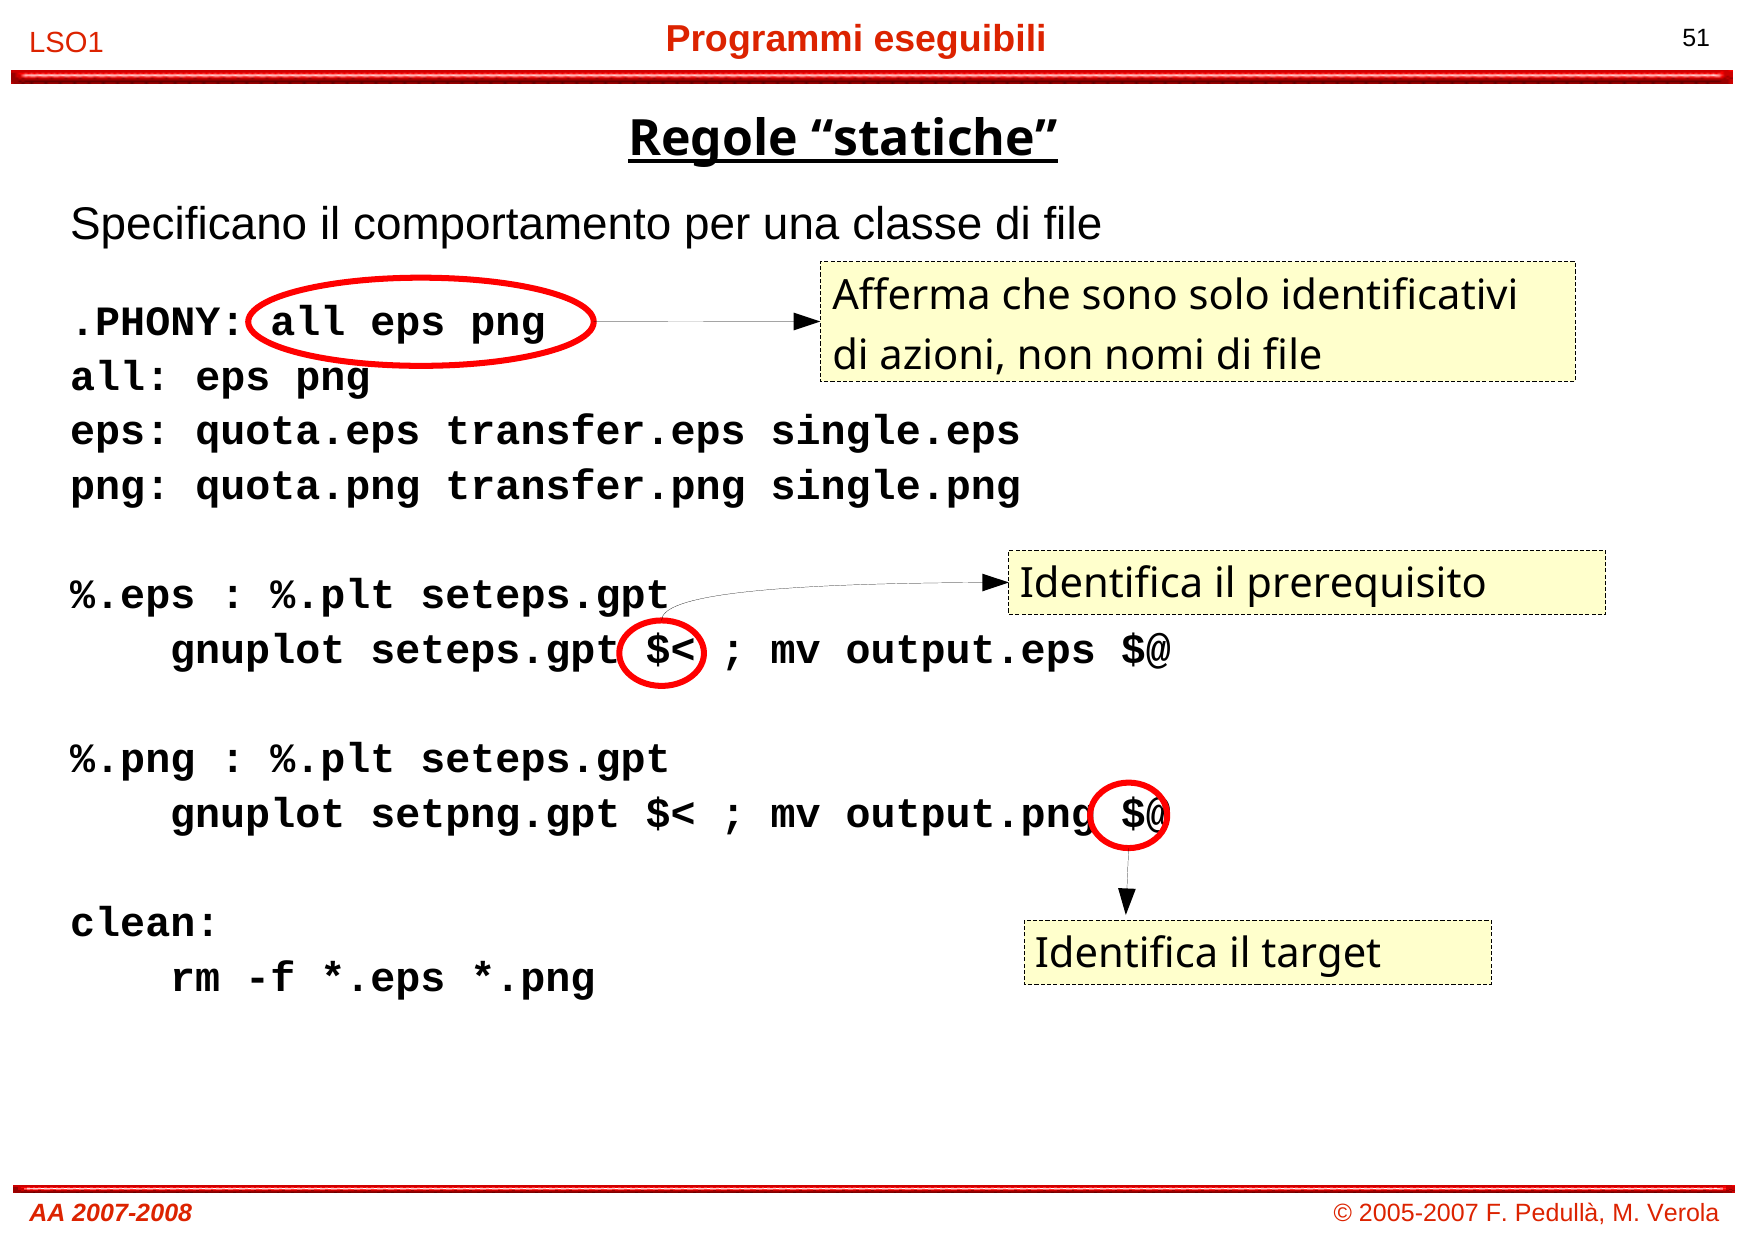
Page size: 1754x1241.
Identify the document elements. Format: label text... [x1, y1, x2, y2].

text_box Identifica il prerequisito [1008, 550, 1606, 615]
picture [13, 1185, 1735, 1193]
title Regole “statiche” [628, 90, 1113, 186]
text_box Identifica il target [1024, 920, 1492, 985]
list Specificano il comportamento per una classe di file .PHONY: all eps png all: eps png eps: quota.eps transfer.eps single.eps png: quota.png transfer.png single.png %.eps : %.plt seteps.gpt gnuplot seteps.gpt $< ; mv output.eps $@ %.png : %.plt seteps.gpt gnuplot setpng.gpt $< ; mv output.png $@ clean: rm -f *.eps *.png [70, 194, 1708, 1154]
picture [11, 70, 1733, 84]
text_box Afferma che sono solo identificativi di azioni, non nomi di file [820, 261, 1576, 381]
